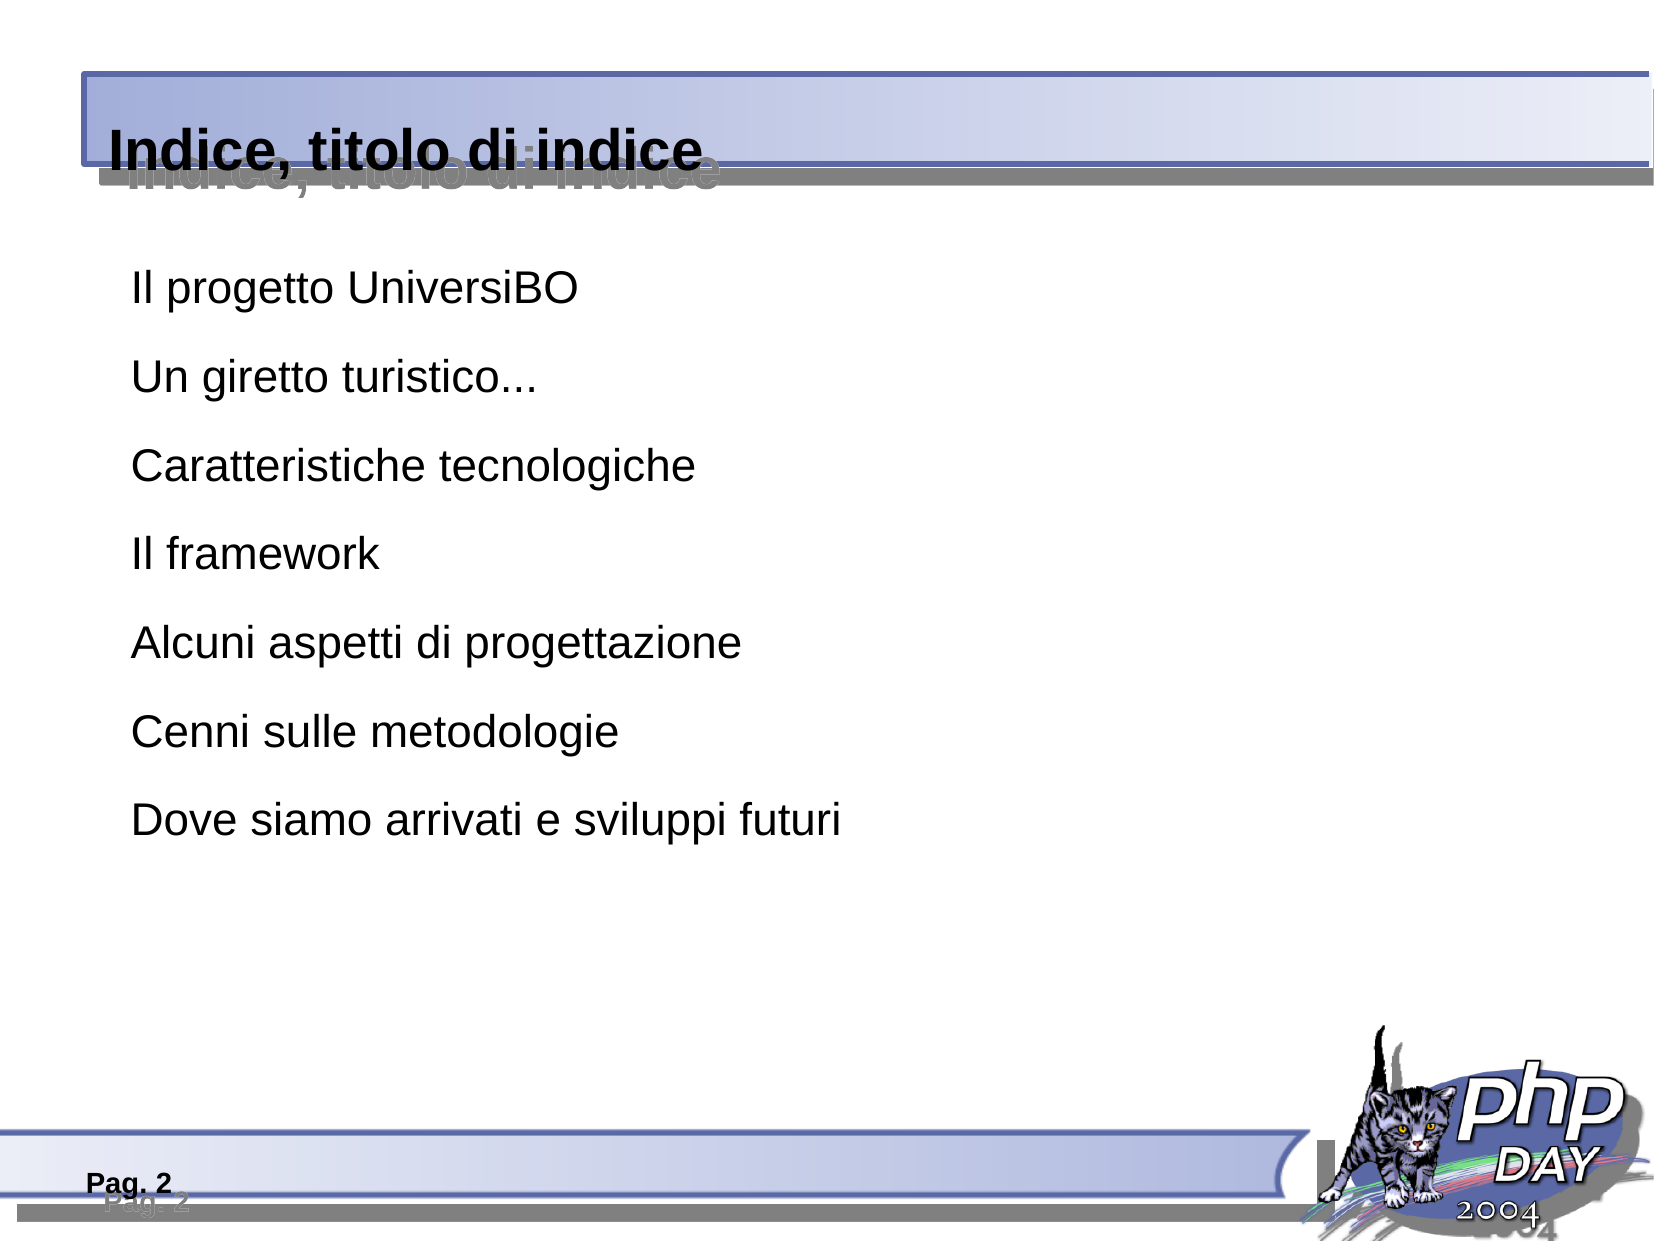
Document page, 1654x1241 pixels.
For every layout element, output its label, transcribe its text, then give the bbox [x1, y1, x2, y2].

text_box Il progetto UniversiBO Un giretto turistico... Caratteristiche tecnologiche Il framework Alcuni aspetti di progettazione Cenni sulle metodologie Dove siamo arrivati e sviluppi futuri [115, 236, 1538, 1063]
picture [110, 1195, 117, 1201]
picture [0, 1025, 1652, 1233]
picture [126, 1180, 133, 1190]
text_box Indice, titolo di indice [108, 84, 1400, 155]
